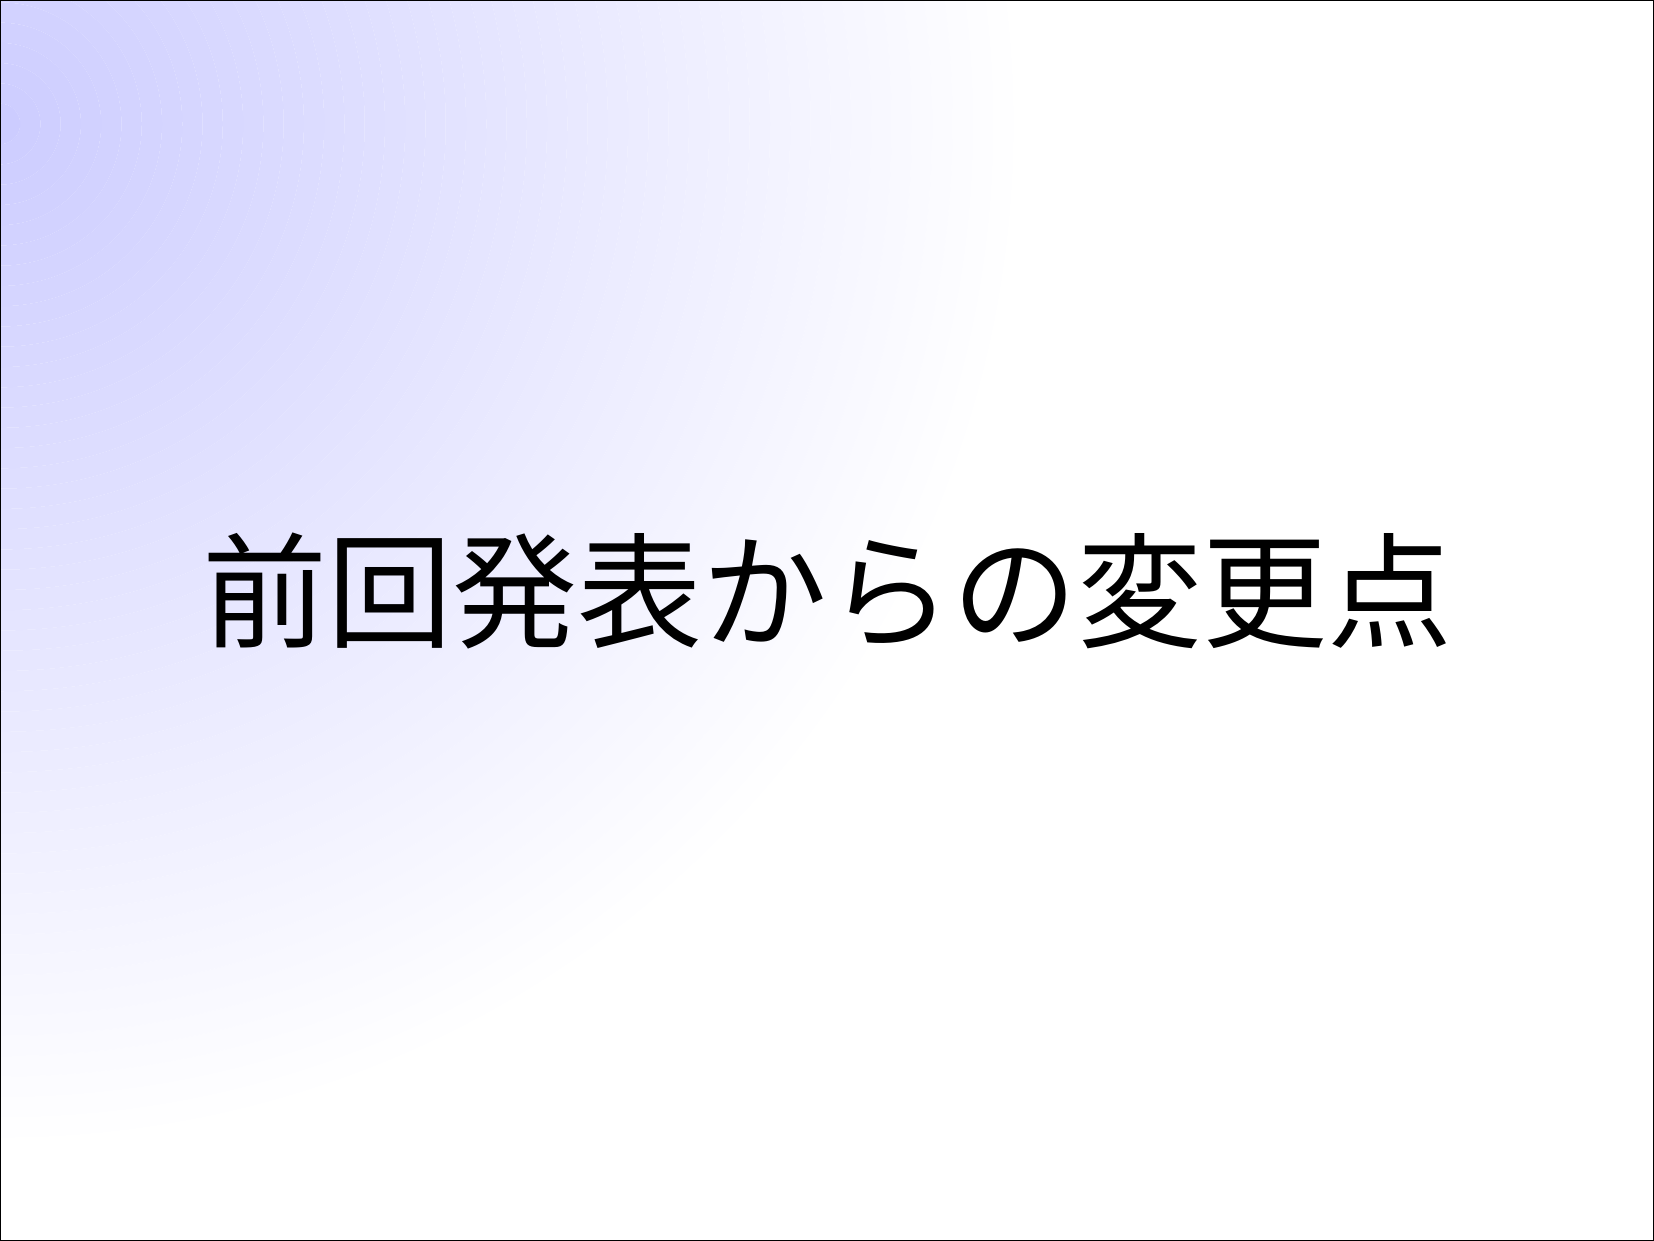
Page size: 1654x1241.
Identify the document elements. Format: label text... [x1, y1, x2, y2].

title 前回発表からの変更点 [121, 102, 1534, 1066]
